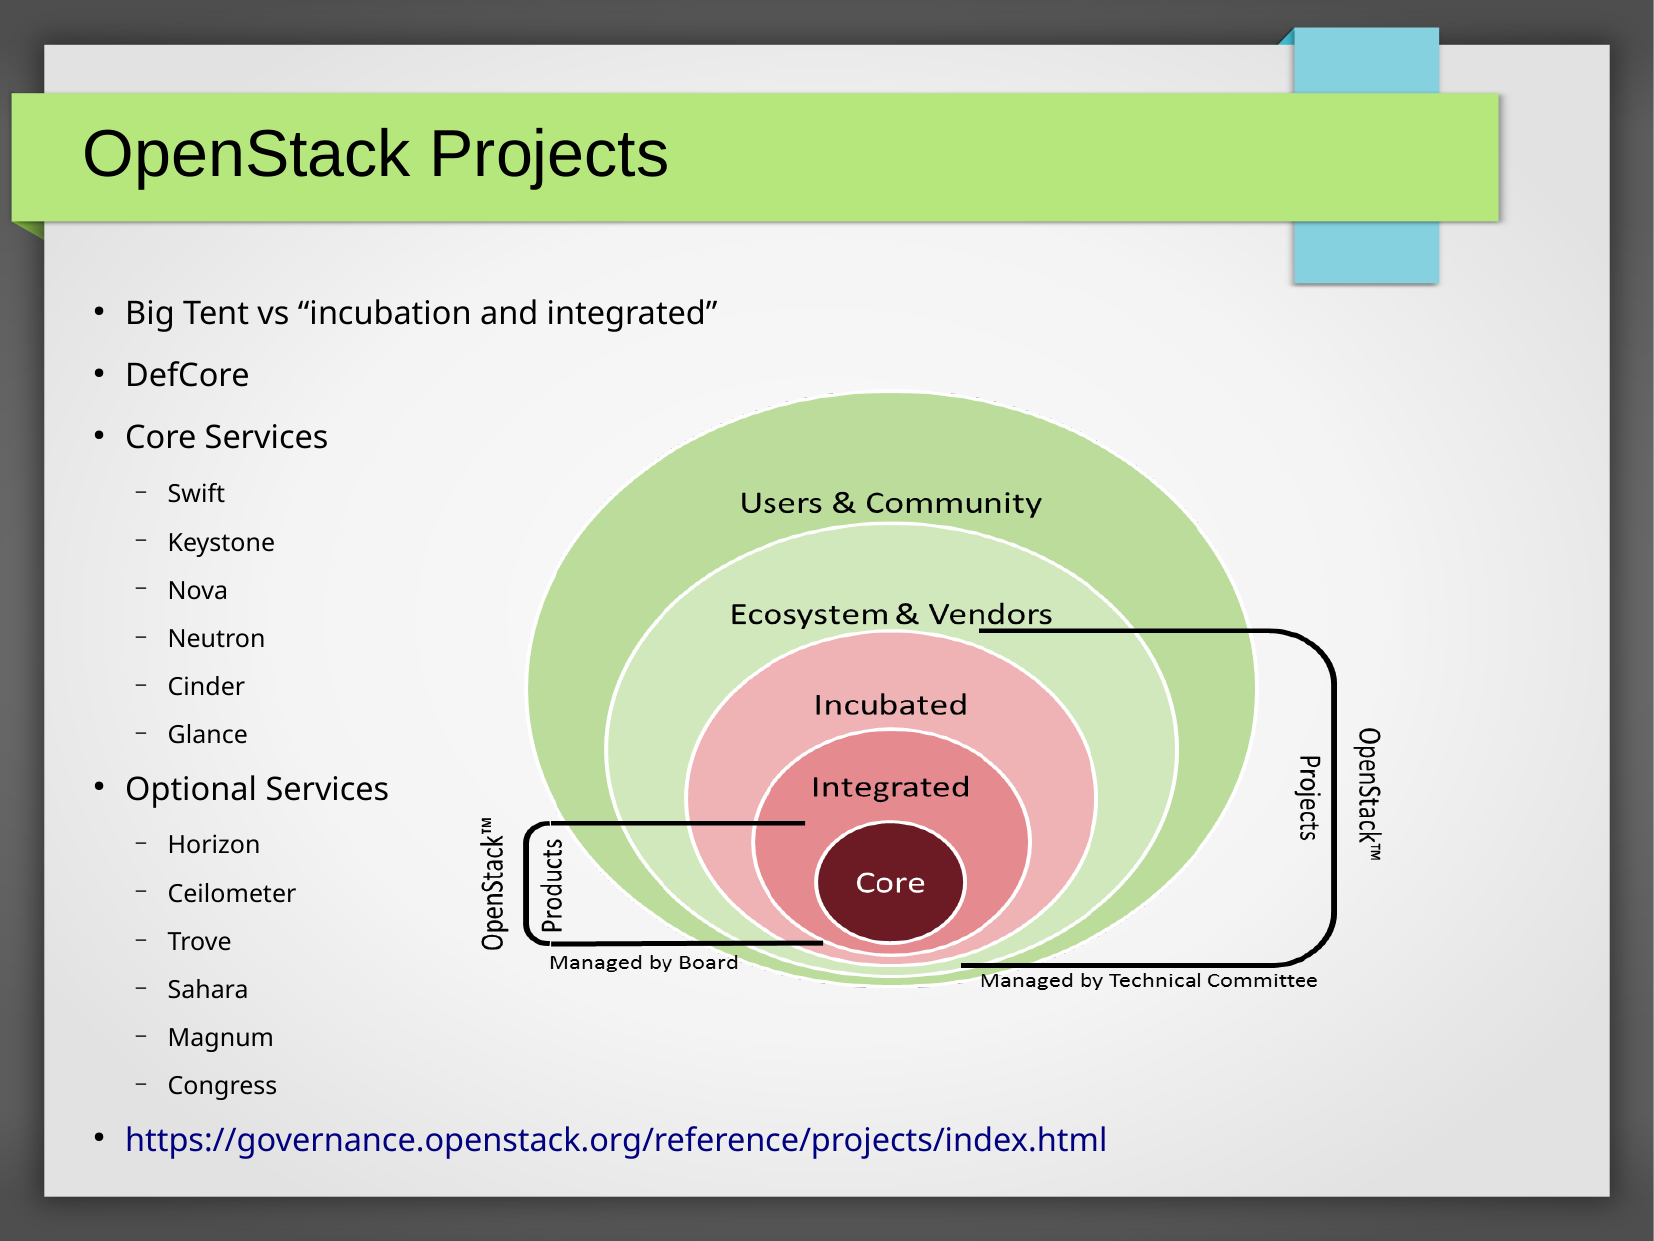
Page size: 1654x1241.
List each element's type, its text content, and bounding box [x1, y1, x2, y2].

picture [0, 0, 1654, 1241]
title OpenStack Projects [82, 94, 1264, 213]
list Big Tent vs “incubation and integrated” DefCore Core Services Swift Keystone Nova Neutron Cinder Glance Optional Services Horizon Ceilometer Trove Sahara Magnum Congress https://governance.openstack.org/reference/projects/index.html [82, 290, 1571, 1171]
